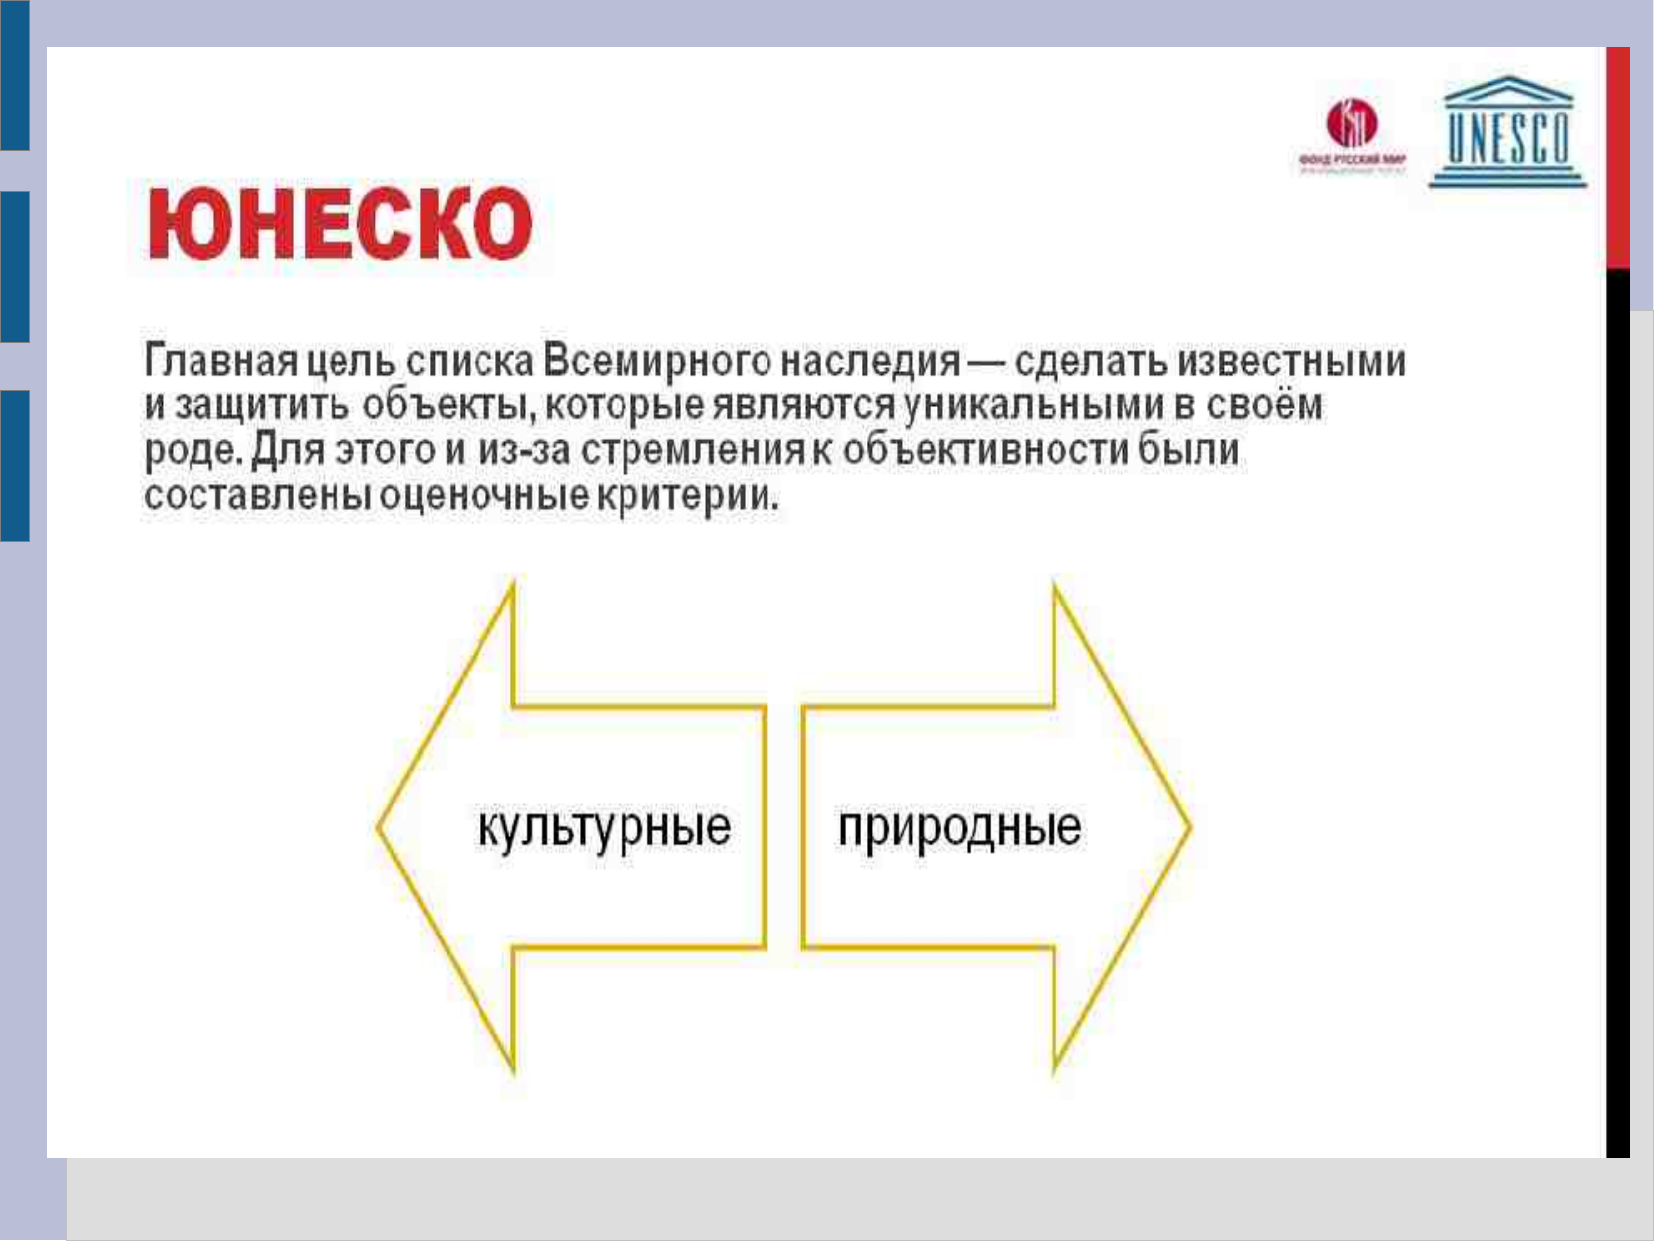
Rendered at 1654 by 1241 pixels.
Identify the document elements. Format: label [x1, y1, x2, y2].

picture [47, 47, 1630, 1158]
